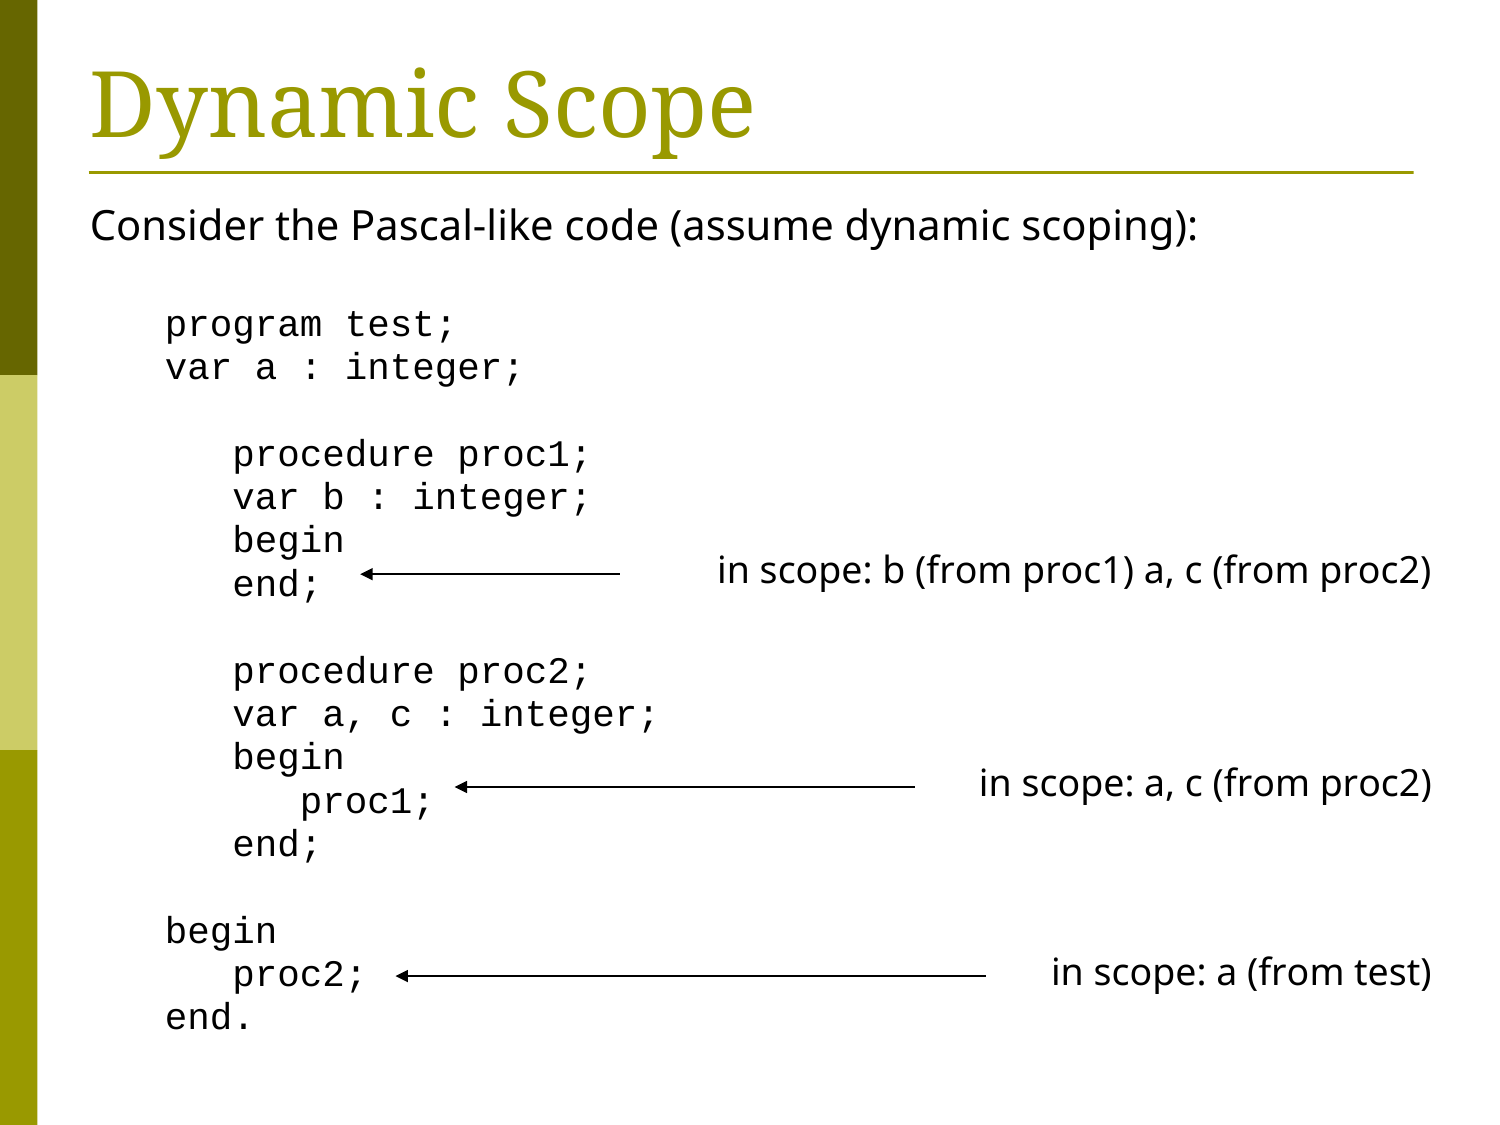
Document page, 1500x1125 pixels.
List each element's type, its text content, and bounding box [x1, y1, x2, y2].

text_box in scope: b (from proc1) a, c (from proc2) [560, 538, 1447, 600]
title Dynamic Scope [75, 45, 1426, 173]
text_box in scope: a, c (from proc2) [631, 751, 1447, 812]
list Consider the Pascal-like code (assume dynamic scoping): program test; var a : integer; procedure proc1; var b : integer; begin end; procedure proc2; var a, c : integer; begin proc1; end; begin proc2; end. [75, 196, 1426, 1083]
text_box in scope: a (from test) [986, 940, 1447, 1002]
